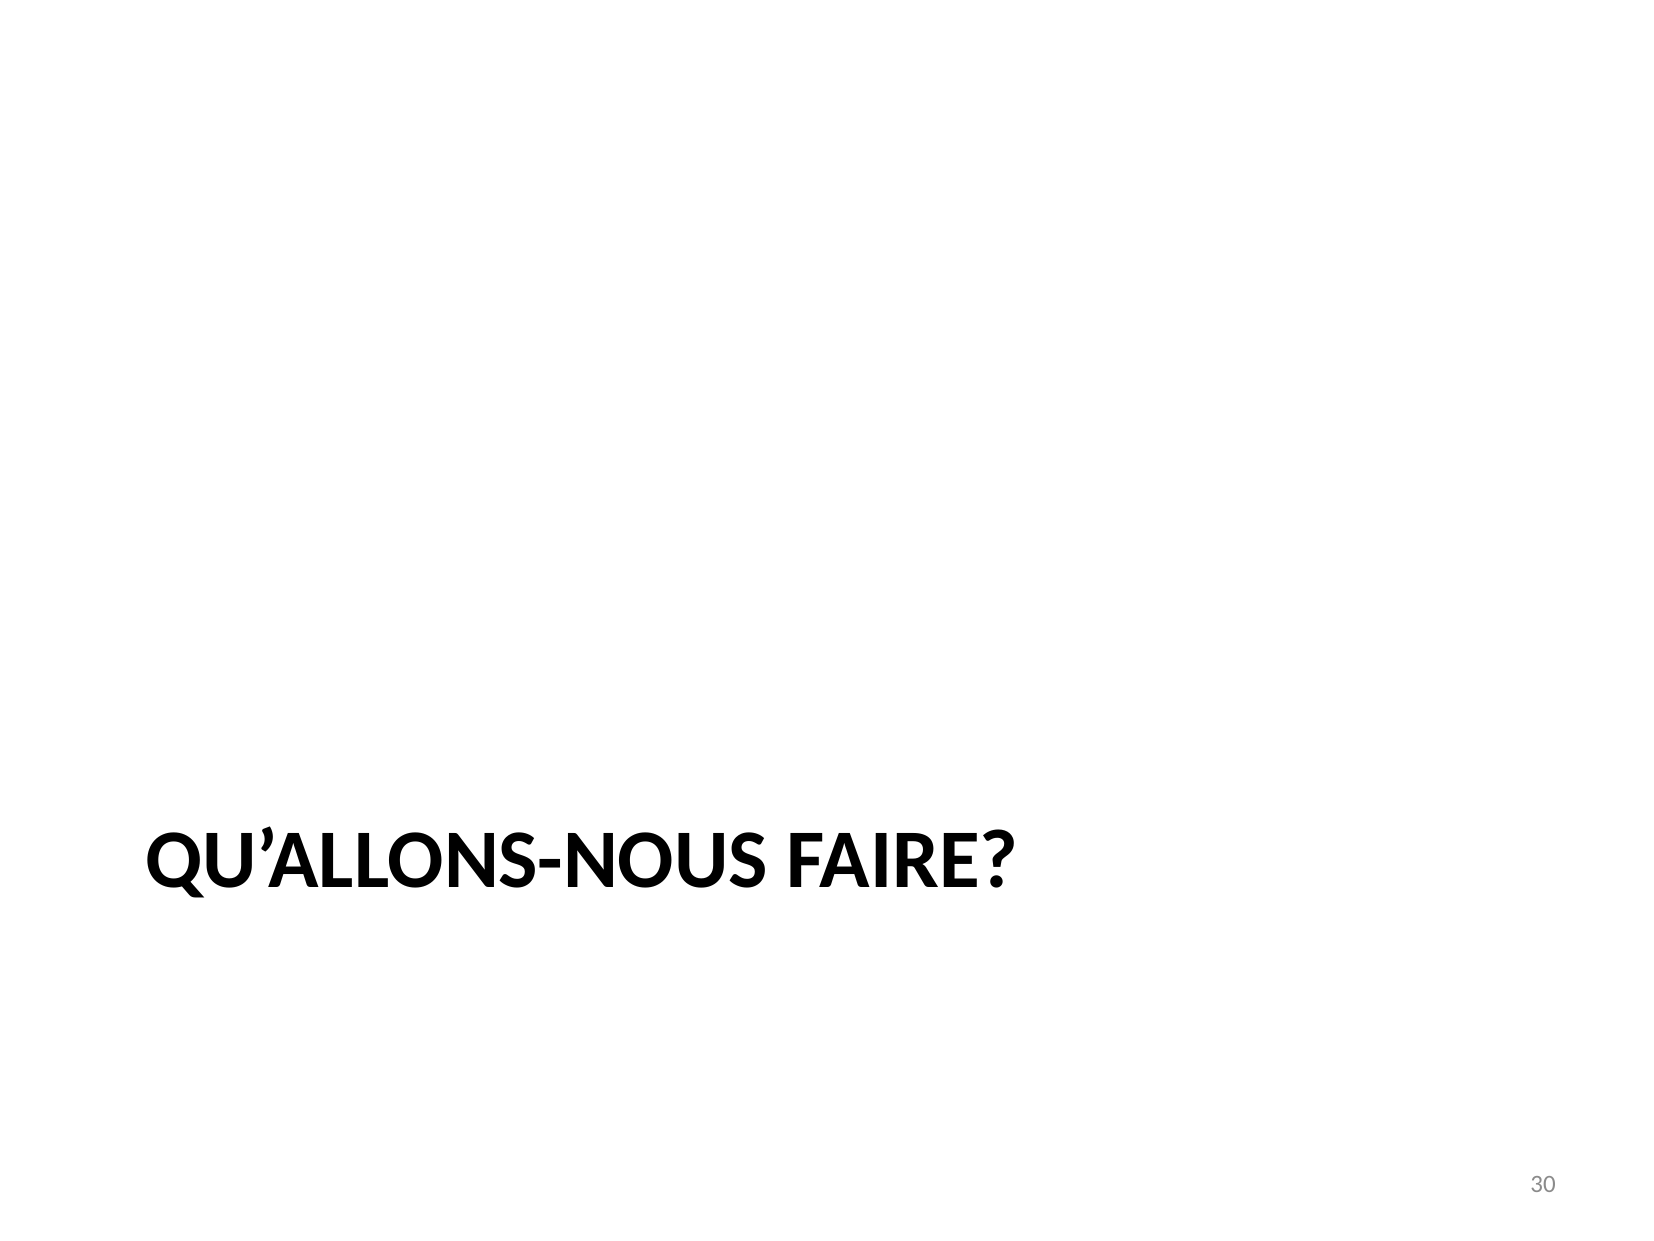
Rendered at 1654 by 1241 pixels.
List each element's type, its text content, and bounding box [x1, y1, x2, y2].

title Qu’allons-nous faire? [130, 796, 1537, 1044]
slide_number <numéro> [1185, 1149, 1571, 1216]
